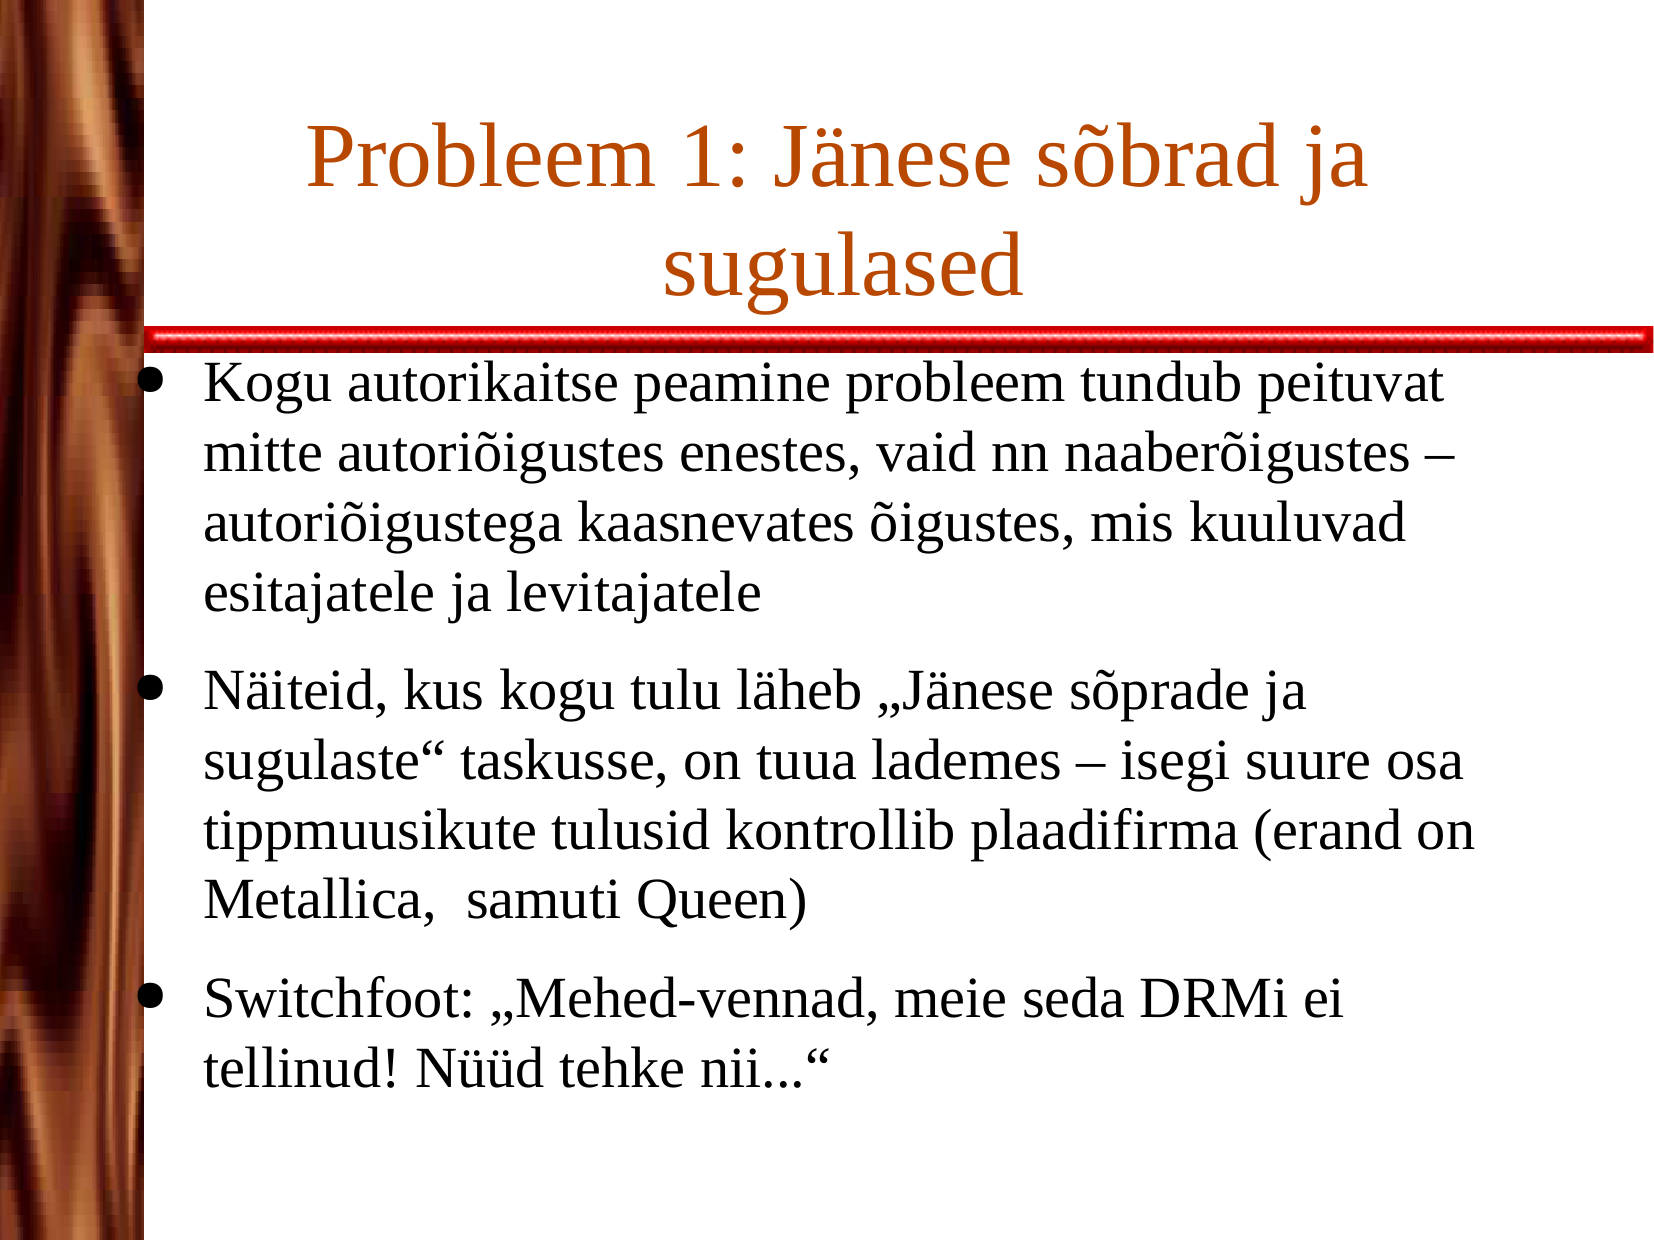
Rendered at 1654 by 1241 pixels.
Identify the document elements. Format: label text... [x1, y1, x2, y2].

picture [0, 0, 1654, 1240]
title Probleem 1: Jänese sõbrad ja sugulased [121, 99, 1533, 313]
list Kogu autorikaitse peamine probleem tundub peituvat mitte autoriõigustes enestes, vaid nn naaberõigustes – autoriõigustega kaasnevates õigustes, mis kuuluvad esitajatele ja levitajatele Näiteid, kus kogu tulu läheb „Jänese sõprade ja sugulaste“ taskusse, on tuua lademes – isegi suure osa tippmuusikute tulusid kontrollib plaadifirma (erand on Metallica, samuti Queen) Switchfoot: „Mehed-vennad, meie seda DRMi ei tellinud! Nüüd tehke nii...“ [121, 344, 1533, 1126]
